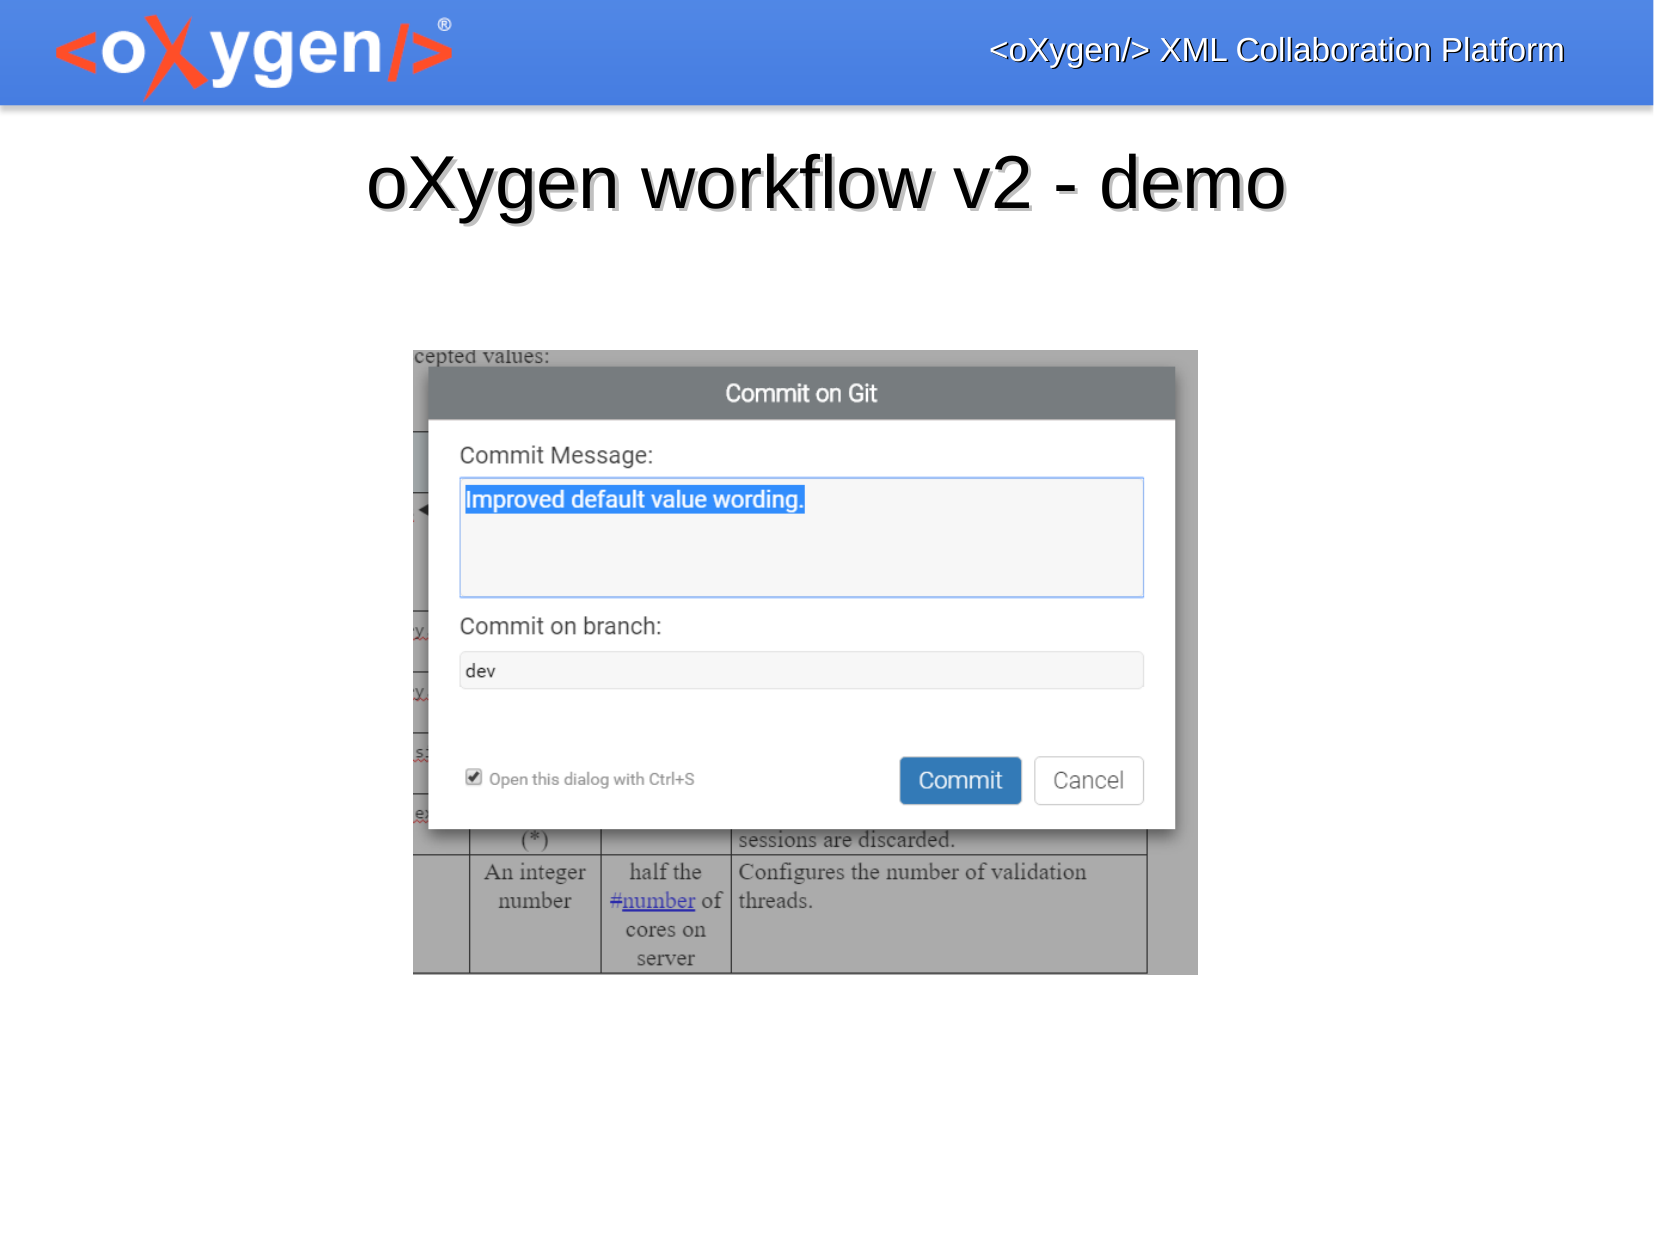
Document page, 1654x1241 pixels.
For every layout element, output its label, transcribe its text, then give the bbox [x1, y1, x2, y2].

picture [413, 350, 1198, 975]
picture [0, 0, 1654, 119]
title oXygen workflow v2 - demo [82, 78, 1571, 287]
